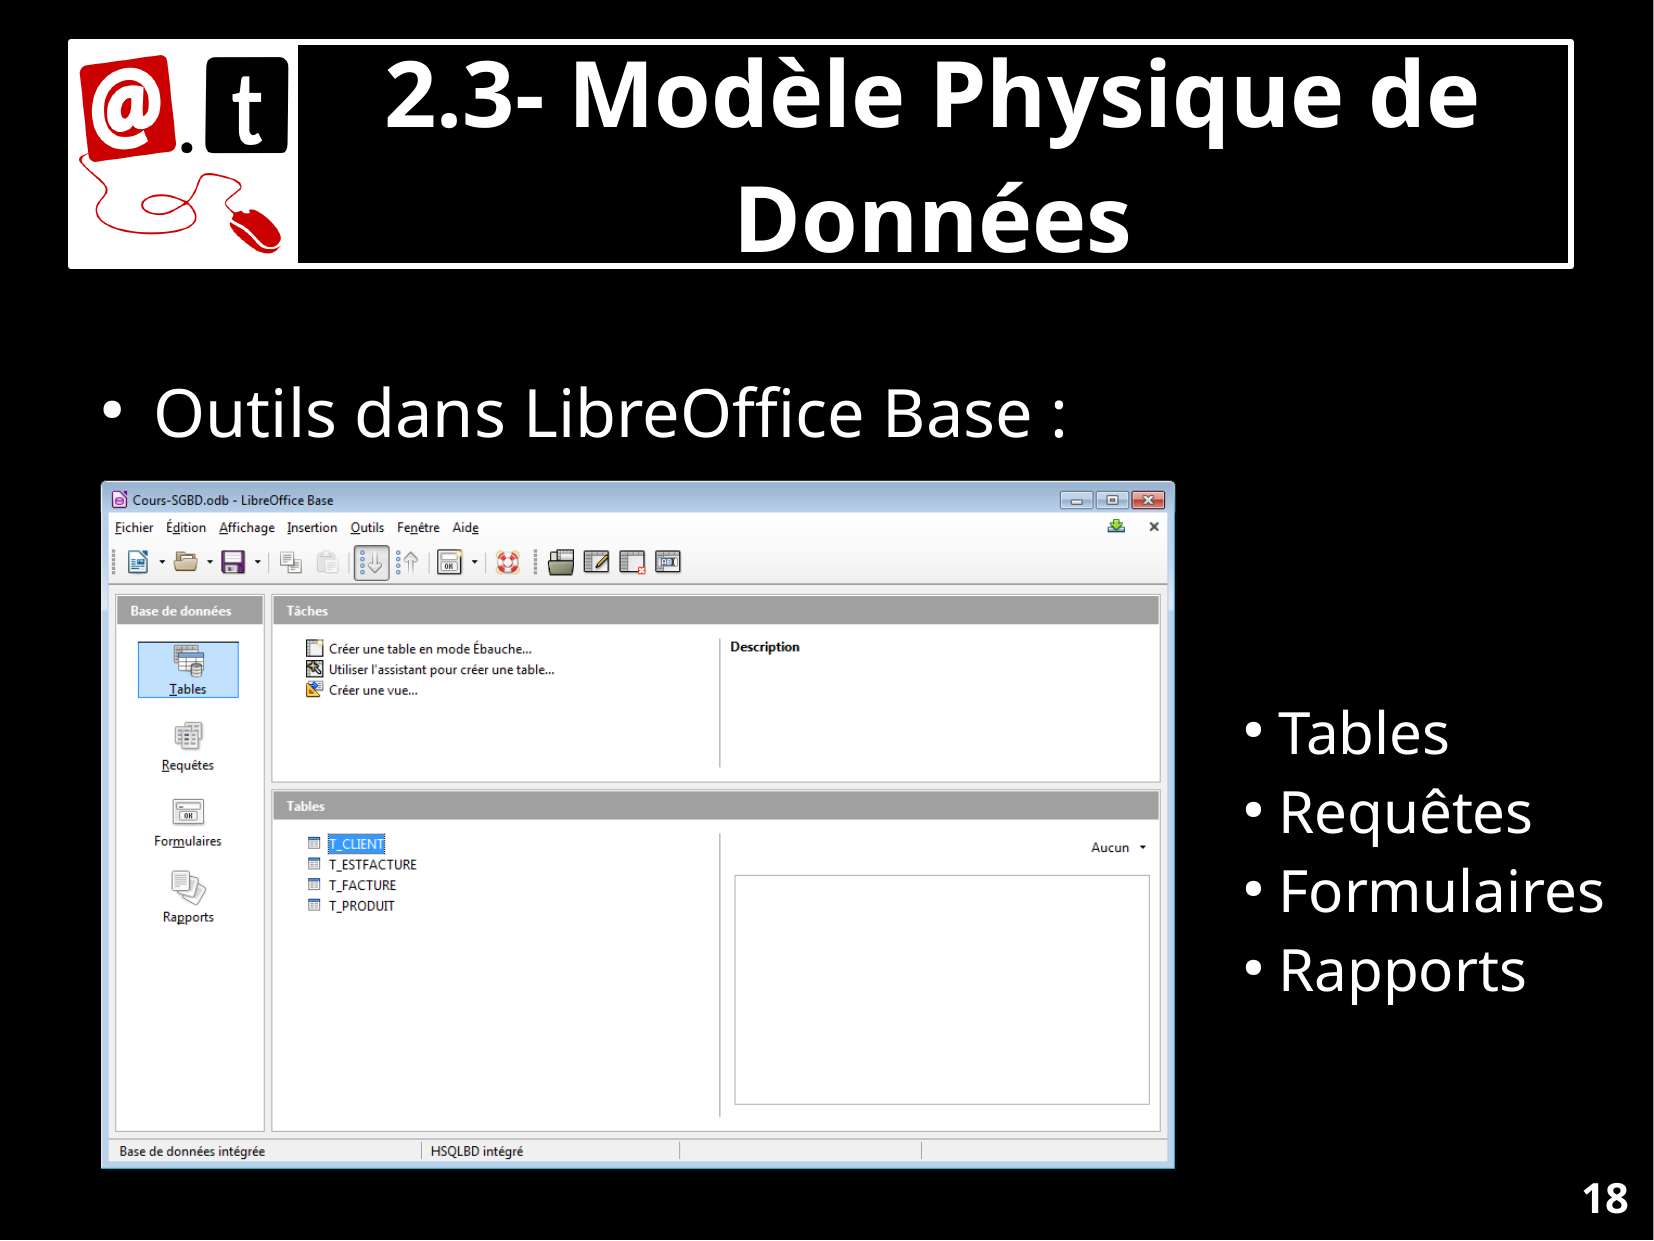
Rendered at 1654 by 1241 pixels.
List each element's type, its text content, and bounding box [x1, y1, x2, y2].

list Outils dans LibreOffice Base : [82, 366, 1571, 1099]
picture [100, 480, 1176, 1170]
picture [72, 43, 292, 266]
text_box Tables Requêtes Formulaires Rapports [1228, 685, 1595, 1016]
title 2.3- Modèle Physique de Données [295, 41, 1571, 267]
